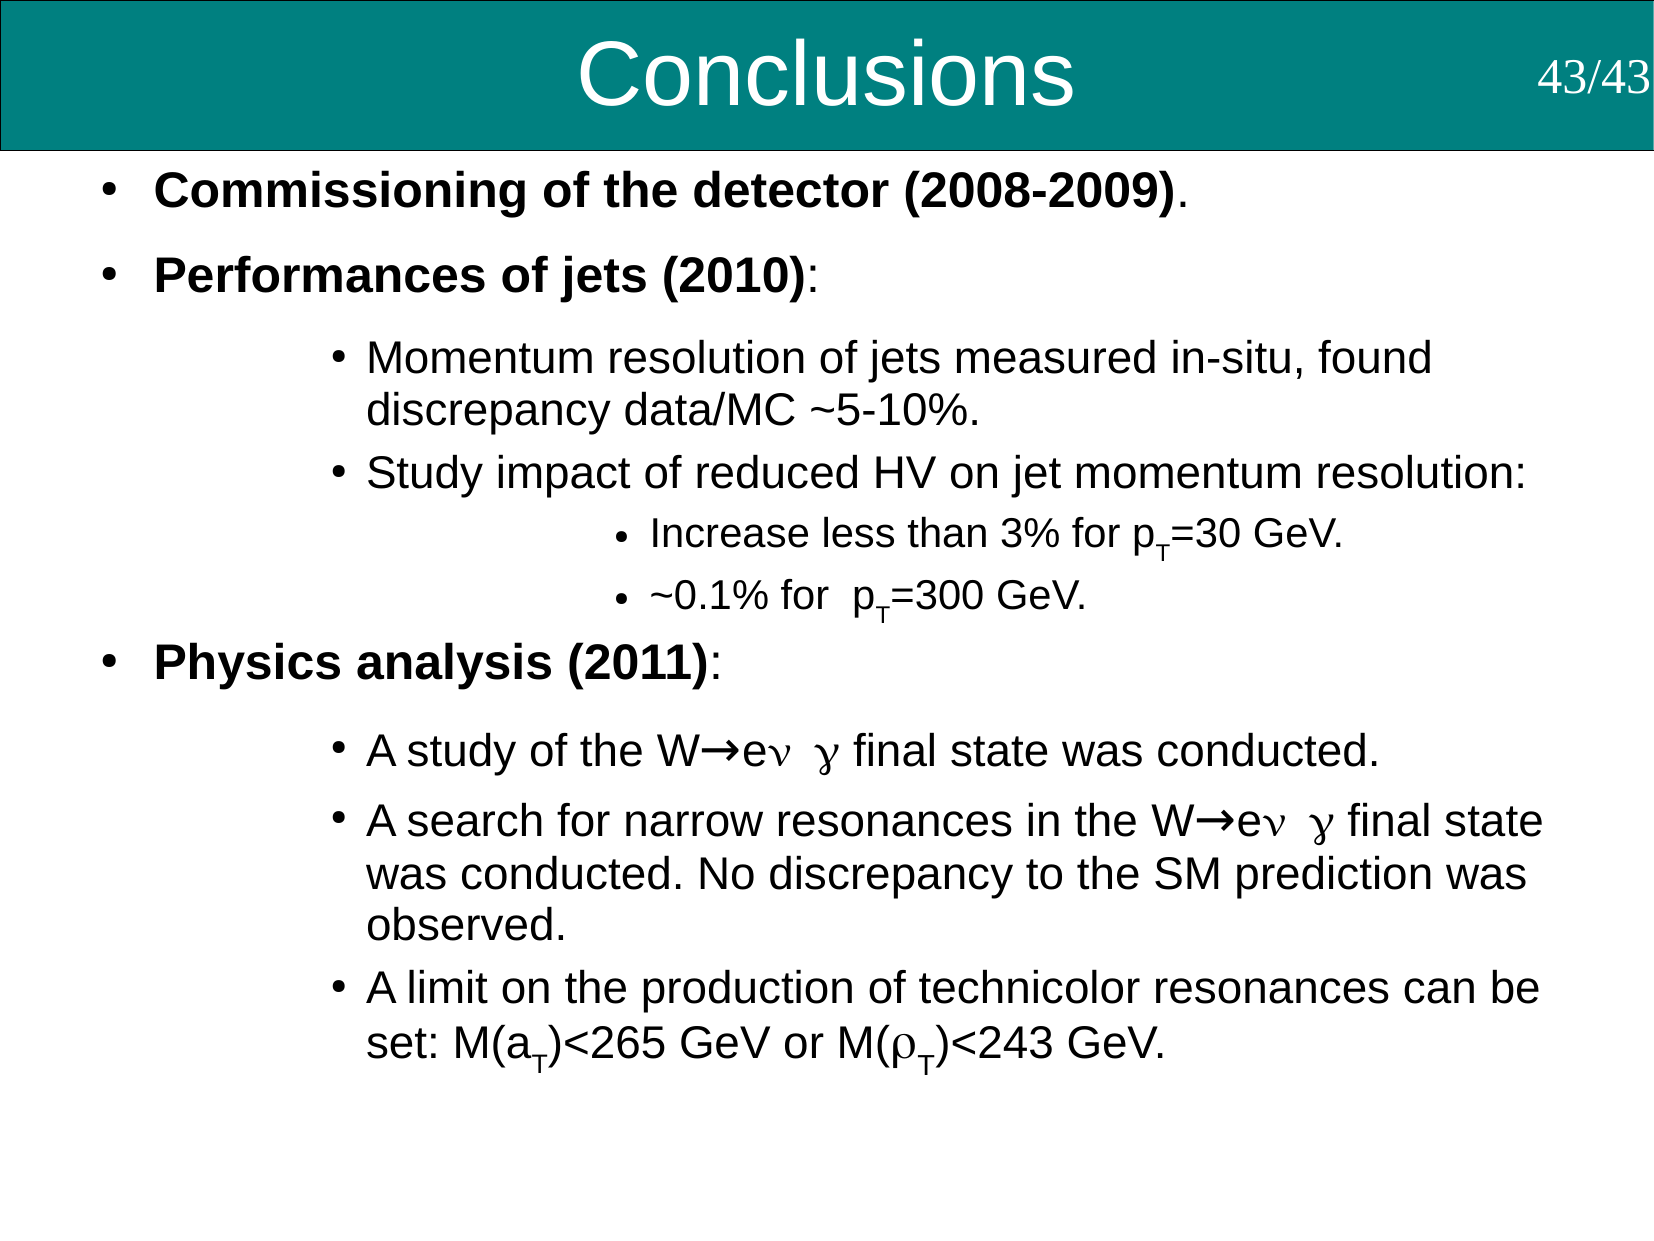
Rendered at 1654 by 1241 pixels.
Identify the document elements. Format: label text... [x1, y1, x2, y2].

list Commissioning of the detector (2008-2009). Performances of jets (2010): Momentum resolution of jets measured in-situ, found discrepancy data/MC ~5-10%. Study impact of reduced HV on jet momentum resolution: Increase less than 3% for pT=30 GeV. ~0.1% for pT=300 GeV. Physics analysis (2011): A study of the W→e  final state was conducted. A search for narrow resonances in the W→e  final state was conducted. No discrepancy to the SM prediction was observed. A limit on the production of technicolor resonances can be set: M(aT)<265 GeV or M(rT)<243 GeV. [82, 161, 1571, 1121]
title Conclusions [82, 22, 1571, 126]
